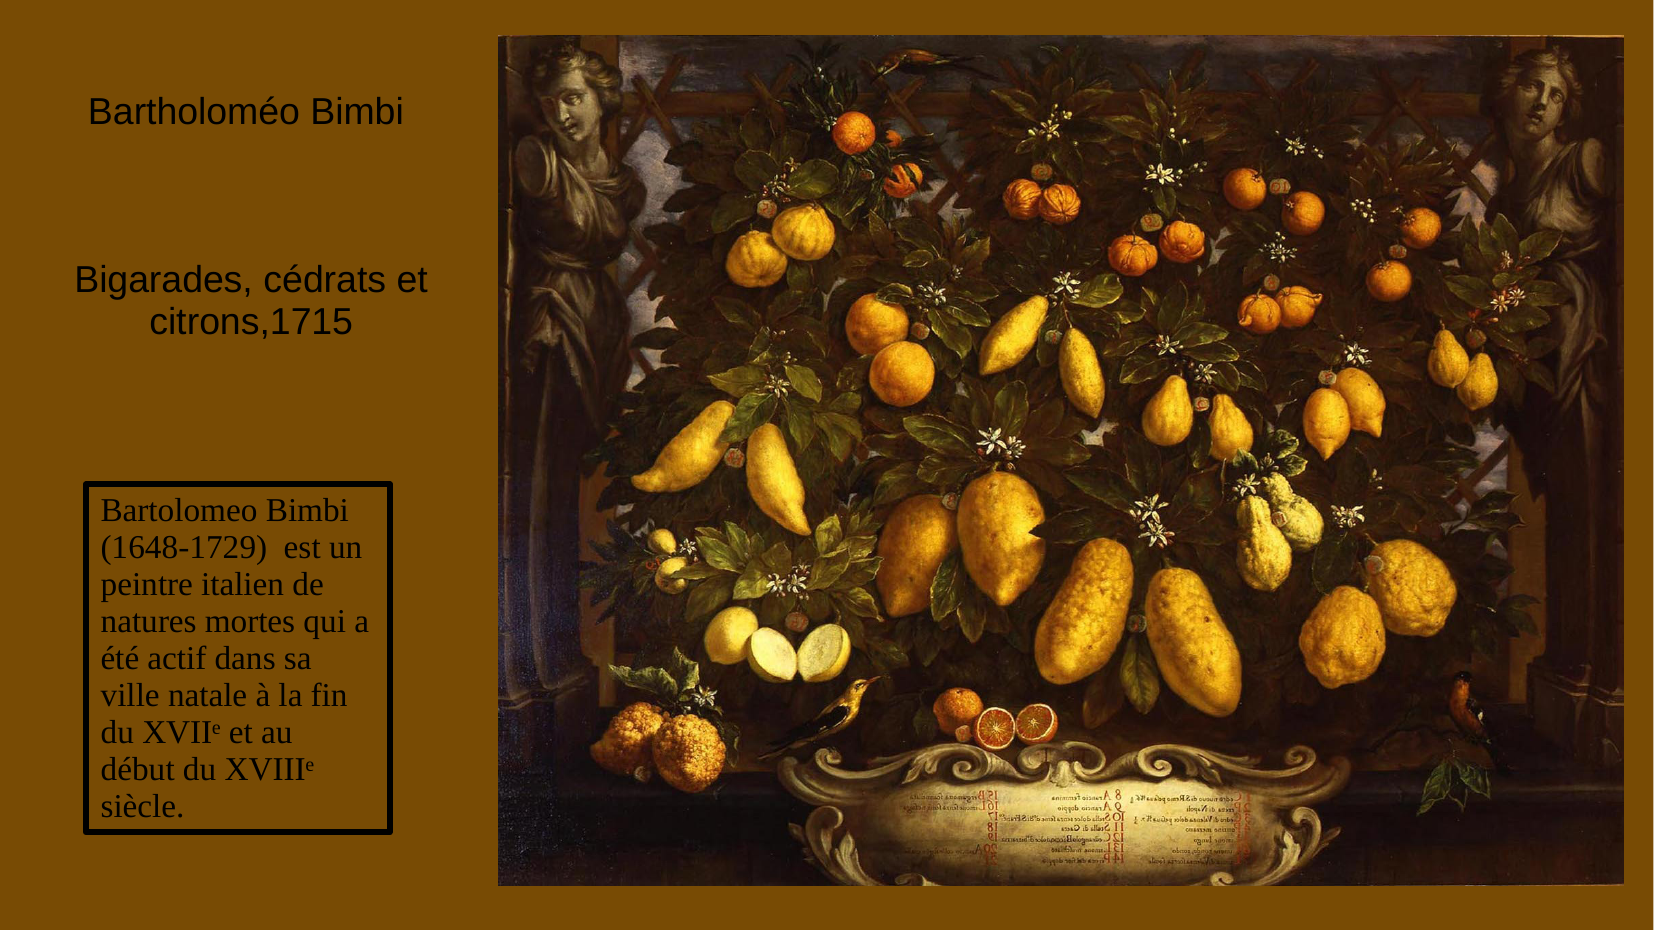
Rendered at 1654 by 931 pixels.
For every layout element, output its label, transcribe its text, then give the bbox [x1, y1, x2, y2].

title Bartholoméo Bimbi Bigarades, cédrats et citrons,1715 [65, 90, 438, 343]
picture [498, 35, 1624, 886]
text_box Bartolomeo Bimbi (1648-1729) est un peintre italien de natures mortes qui a été actif dans sa ville natale à la fin du XVIIᵉ et au début du XVIIIᵉ siècle. [85, 484, 390, 833]
